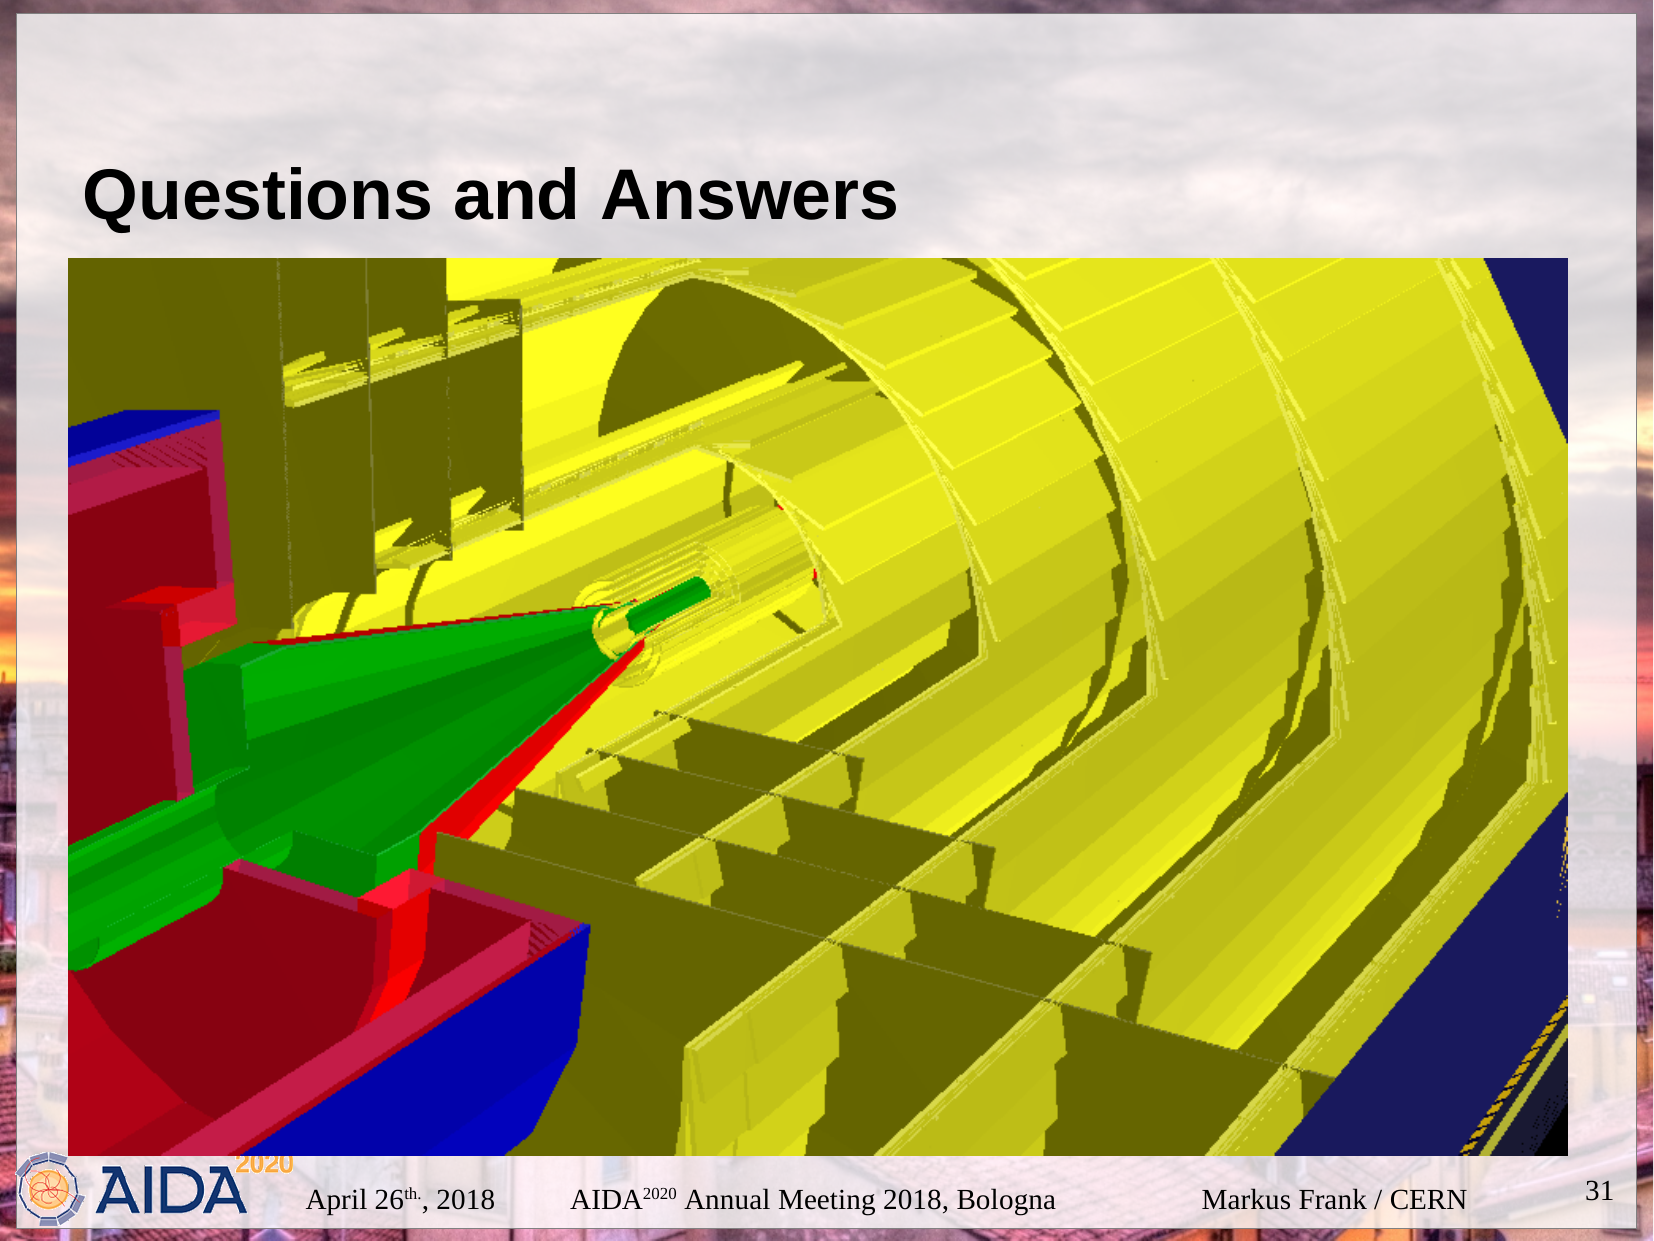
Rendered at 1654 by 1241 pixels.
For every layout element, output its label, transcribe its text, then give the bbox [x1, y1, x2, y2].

picture [0, 0, 1654, 1241]
title Questions and Answers [82, 90, 1535, 258]
